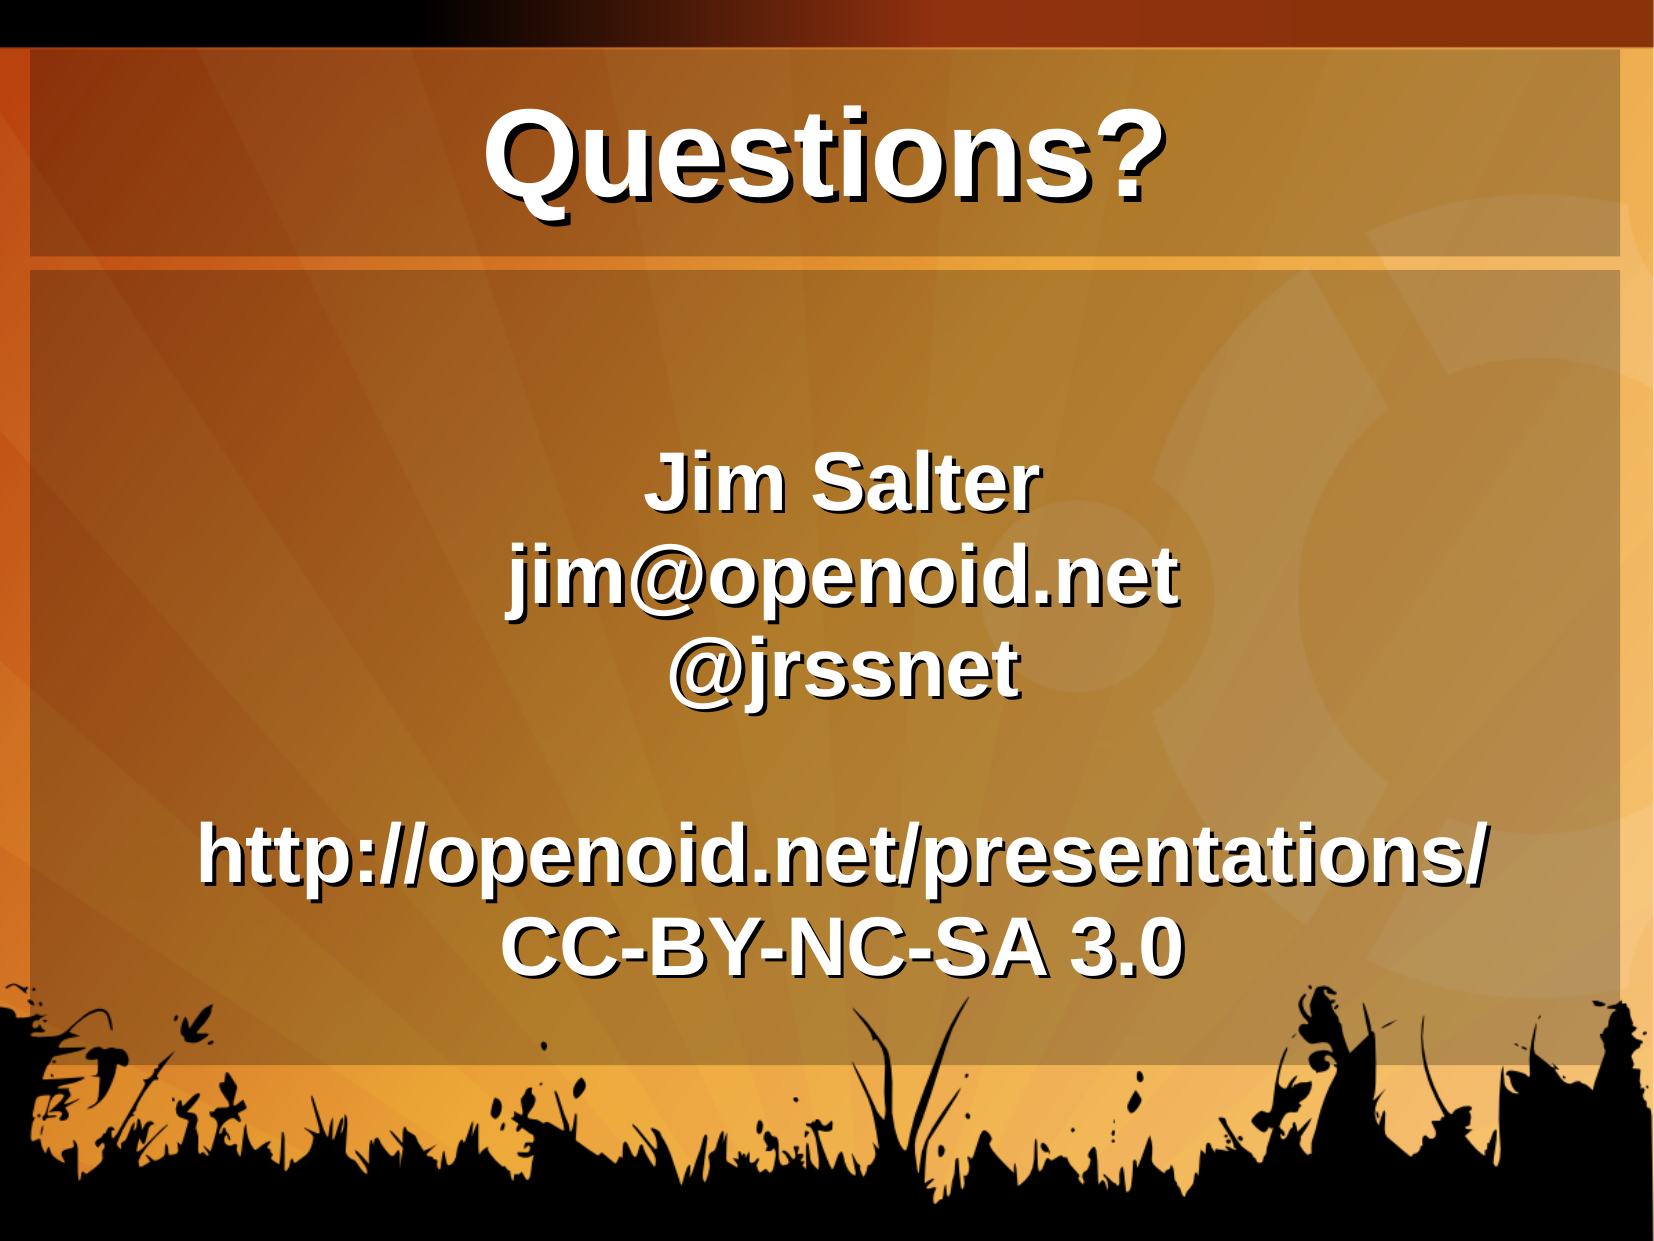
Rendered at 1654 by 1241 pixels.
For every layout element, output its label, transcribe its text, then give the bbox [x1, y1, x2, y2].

subtitle Jim Salter jim@openoid.net @jrssnet http://openoid.net/presentations/ CC-BY-NC-SA 3.0 [30, 270, 1621, 1066]
picture [0, 0, 1654, 1241]
title Questions? [30, 49, 1621, 257]
